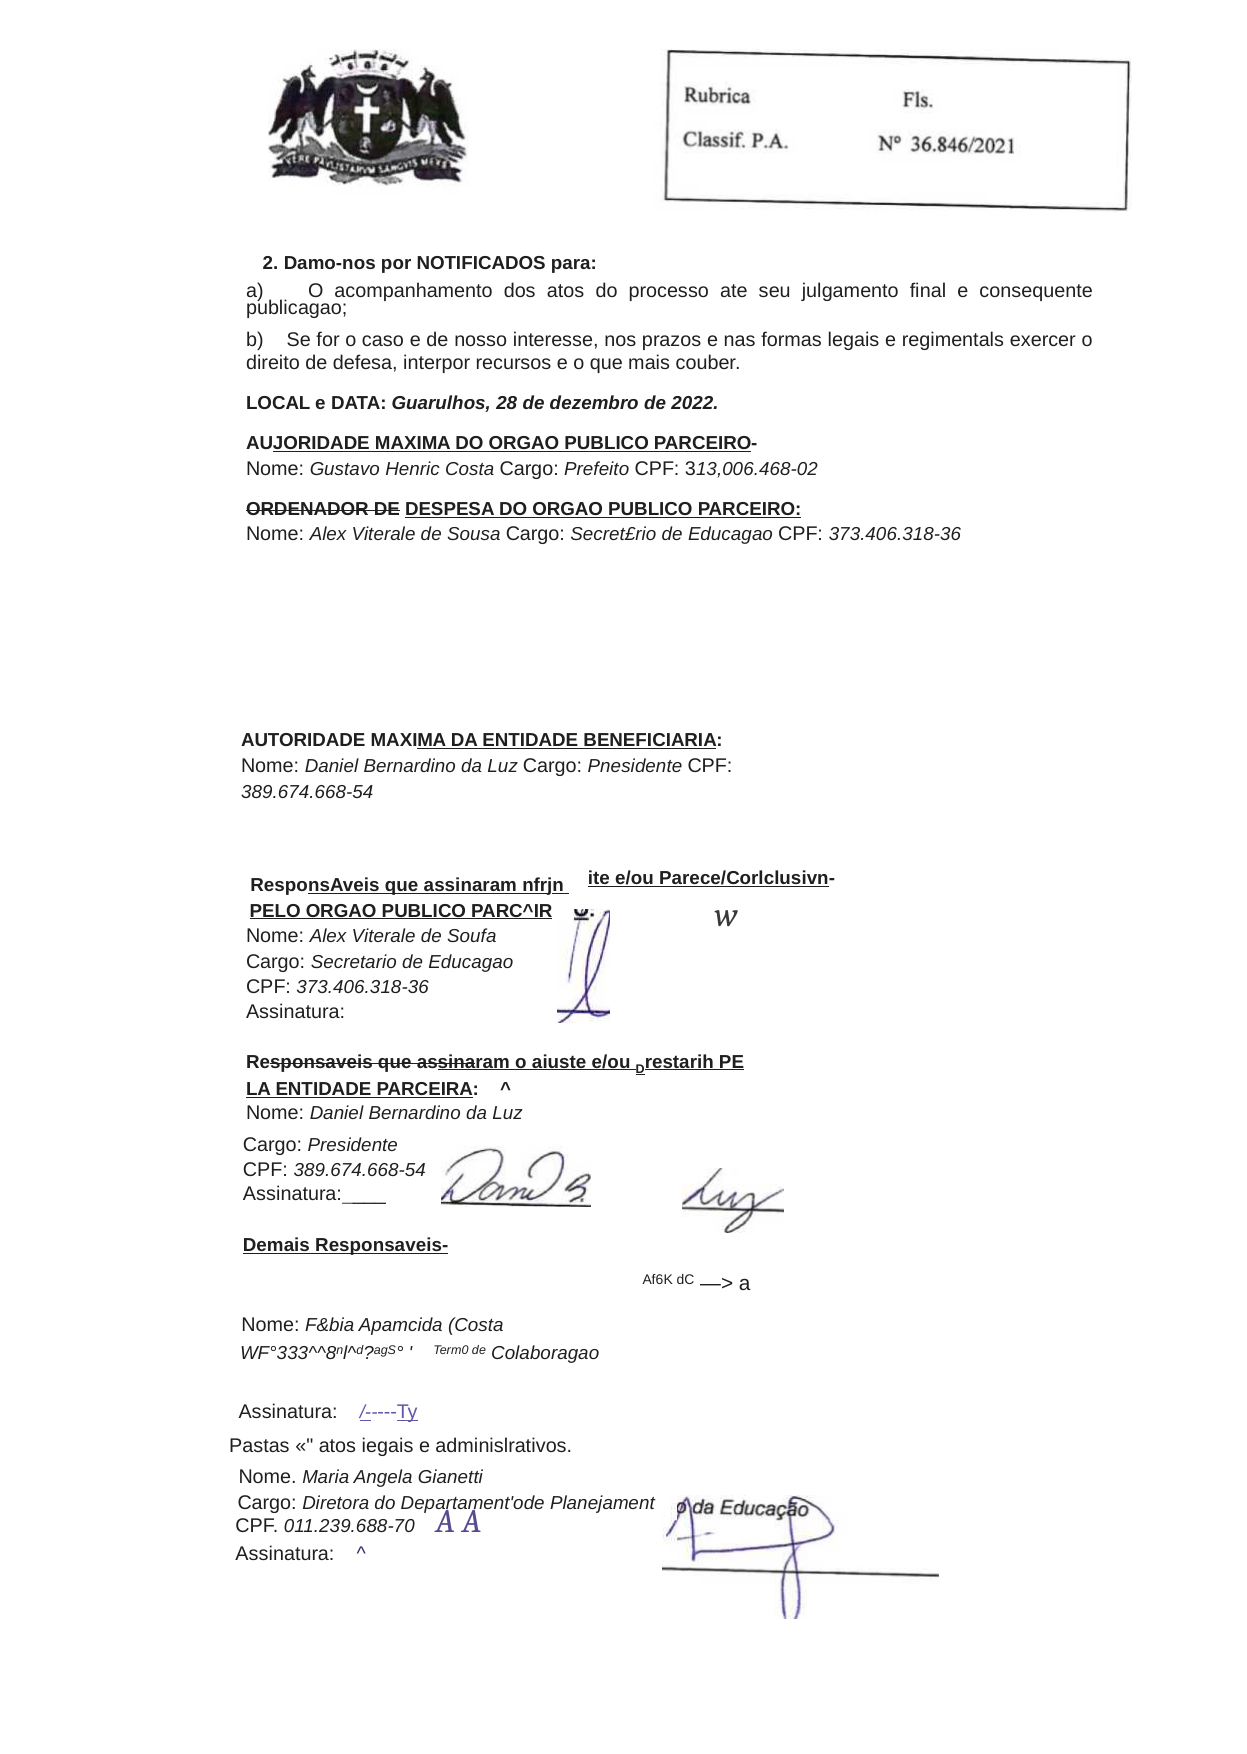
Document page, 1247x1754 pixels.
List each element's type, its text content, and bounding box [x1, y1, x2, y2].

text_box 2. Damo-nos por NOTIFICADOS para: [246, 251, 1100, 282]
picture [557, 909, 610, 1023]
text_box Demais Responsaveis- [243, 1233, 456, 1250]
text_box Cargo: Diretora do Departament'ode Planejament [238, 1488, 677, 1517]
text_box CPF. 011.239.688-70 A A Assinatura: ^ [235, 1514, 635, 1558]
text_box ResponsAveis que assinaram nfrjn [251, 870, 578, 896]
text_box Nome: F&bia Apamcida (Costa [241, 1311, 506, 1330]
picture [682, 1168, 784, 1234]
picture [441, 1147, 591, 1208]
text_box a) O acompanhamento dos atos do processo ate seu julgamento final e consequente publicagao; b) Se for o caso e de nosso interesse, nos prazos e nas formas legais e regimentals exercer o direito de defesa, interpor recursos e o que mais couber. LOCAL e DATA: Guarulhos, 28 de dezembro de 2022. AUJORIDADE MAXIMA DO ORGAO PUBLICO PARCEIRO- Nome: Gustavo Henric Costa Cargo: Prefeito CPF: 313,006.468-02 ORDENADOR DE DESPESA DO ORGAO PUBLICO PARCEIRO: Nome: Alex Viterale de Sousa Cargo: Secret£rio de Educagao CPF: 373.406.318-36 [246, 284, 1100, 695]
text_box AUTORIDADE MAXIMA DA ENTIDADE BENEFICIARIA: Nome: Daniel Bernardino da Luz Cargo: Pnesidente CPF: 389.674.668-54 [241, 728, 773, 839]
text_box PELO ORGAO PUBLICO PARC^IR [250, 896, 573, 917]
text_box Nome: Alex Viterale de Soufa Cargo: Secretario de Educagao CPF: 373.406.318-36 Assinatura: [246, 921, 525, 1016]
text_box Assinatura: /-----Ty [238, 1390, 492, 1411]
text_box Cargo: Presidente CPF: 389.674.668-54 Assinatura:____ [243, 1131, 441, 1201]
picture [268, 50, 1132, 212]
text_box Pastas «" atos iegais e adminislrativos. [229, 1433, 1071, 1475]
text_box Af6K dC —> a [642, 1270, 1073, 1296]
text_box Responsaveis que assinaram o aiuste e/ou Drestarih PE LA ENTIDADE PARCEIRA: ^ Nome: Daniel Bernardino da Luz [246, 1052, 749, 1127]
text_box w [715, 894, 777, 933]
text_box WF°333^^8nl^d?agS° ' Term0 de Colaboragao [240, 1330, 873, 1383]
picture [662, 1495, 939, 1619]
text_box Nome. Maria Angela Gianetti [239, 1463, 494, 1485]
text_box ite e/ou Parece/Corlclusivn- [588, 866, 851, 896]
